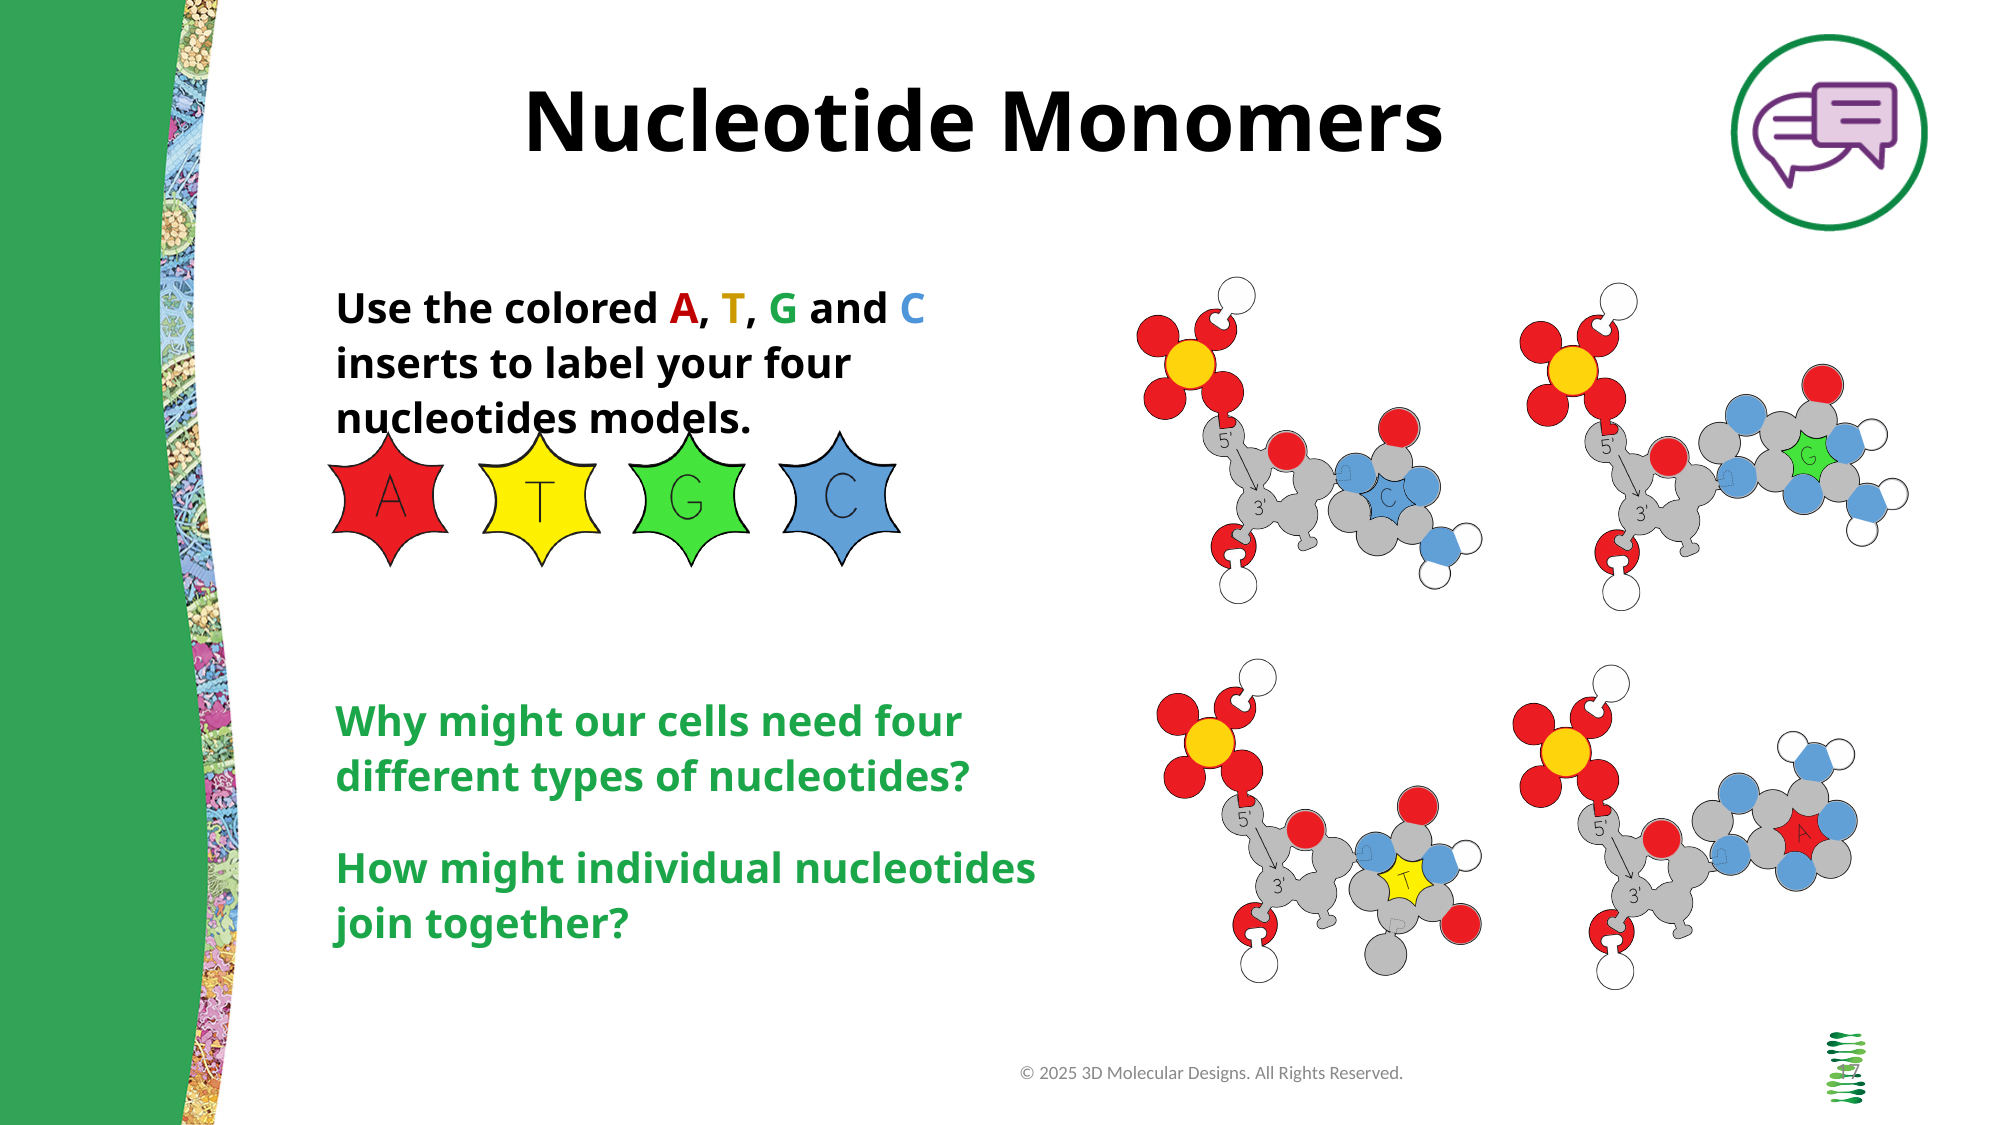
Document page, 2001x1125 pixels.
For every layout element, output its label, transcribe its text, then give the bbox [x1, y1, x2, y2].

picture [1134, 269, 1495, 617]
text_box Nucleotide Monomers [235, 72, 1732, 198]
picture [478, 430, 601, 569]
picture [1510, 657, 1903, 992]
picture [628, 430, 750, 569]
picture [778, 430, 901, 569]
picture [1154, 651, 1513, 985]
picture [1517, 275, 1930, 613]
slide_number 17 [1821, 1042, 1929, 1103]
picture [327, 431, 449, 570]
text_box Use the colored A, T, G and C inserts to label your four nucleotides models. Why might our cells need four different types of nucleotides? How might individual nucleotides join together? [320, 269, 1064, 596]
